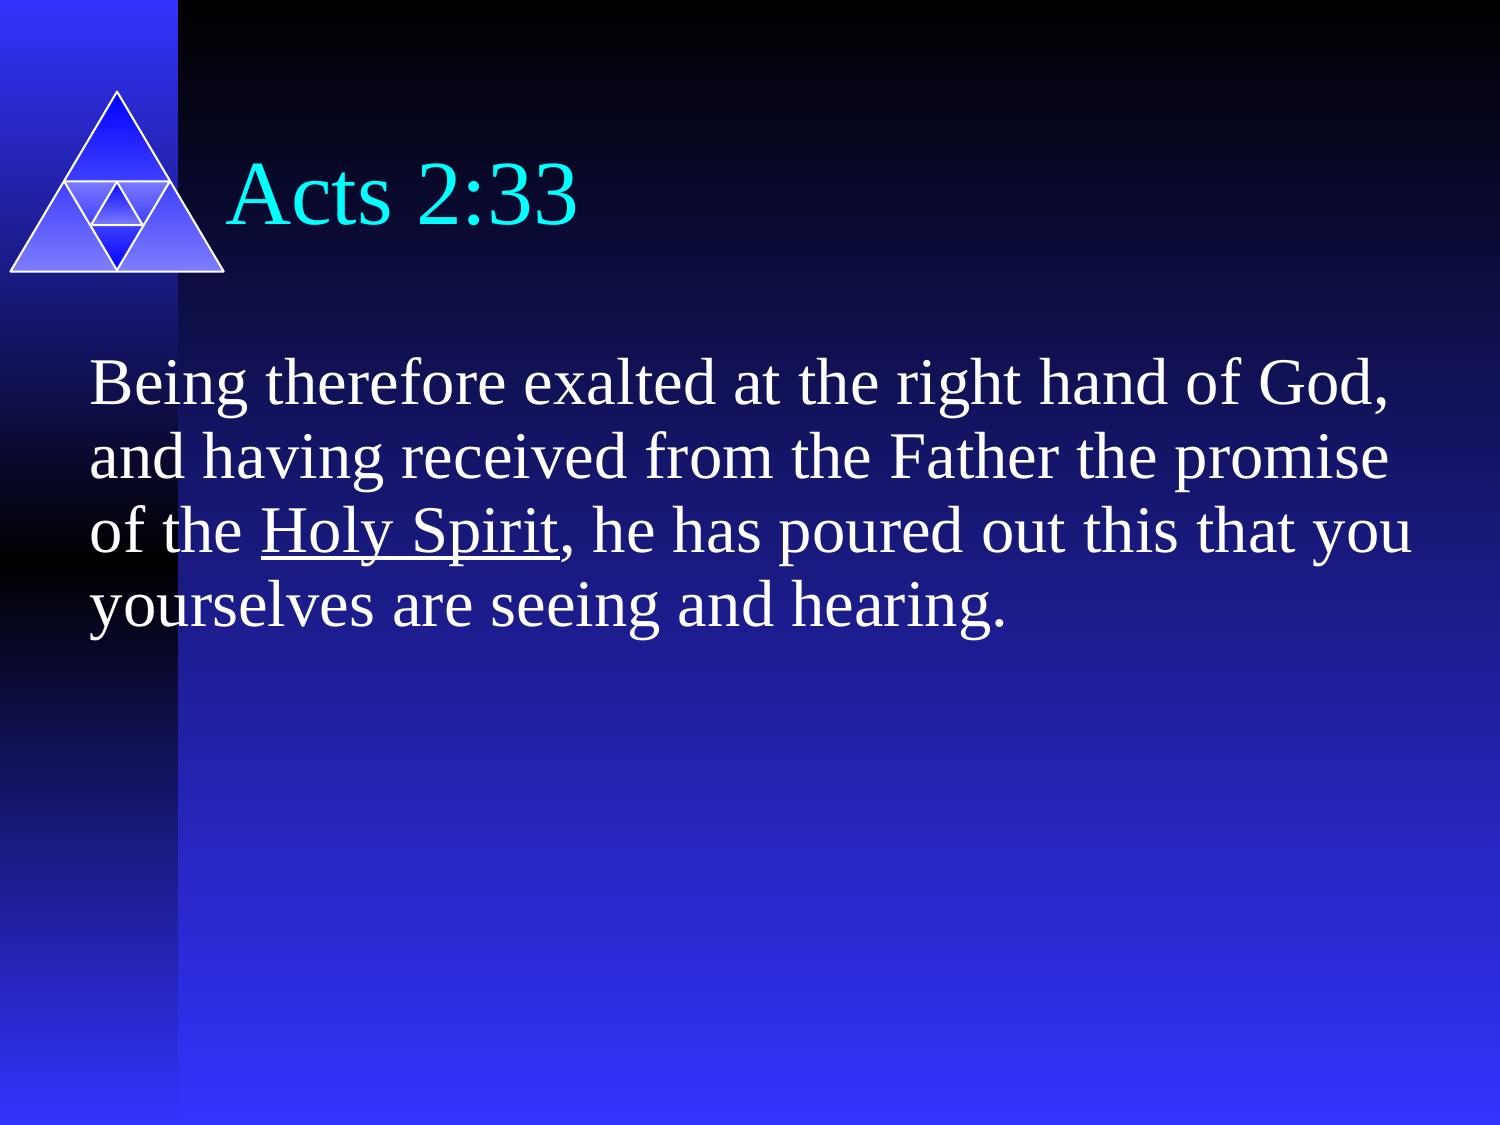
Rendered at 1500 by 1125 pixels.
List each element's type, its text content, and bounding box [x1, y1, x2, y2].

text_box Being therefore exalted at the right hand of God, and having received from the Father the promise of the Holy Spirit, he has poured out this that you yourselves are seeing and hearing. [75, 337, 1463, 1034]
title Acts 2:33 [225, 99, 1463, 288]
